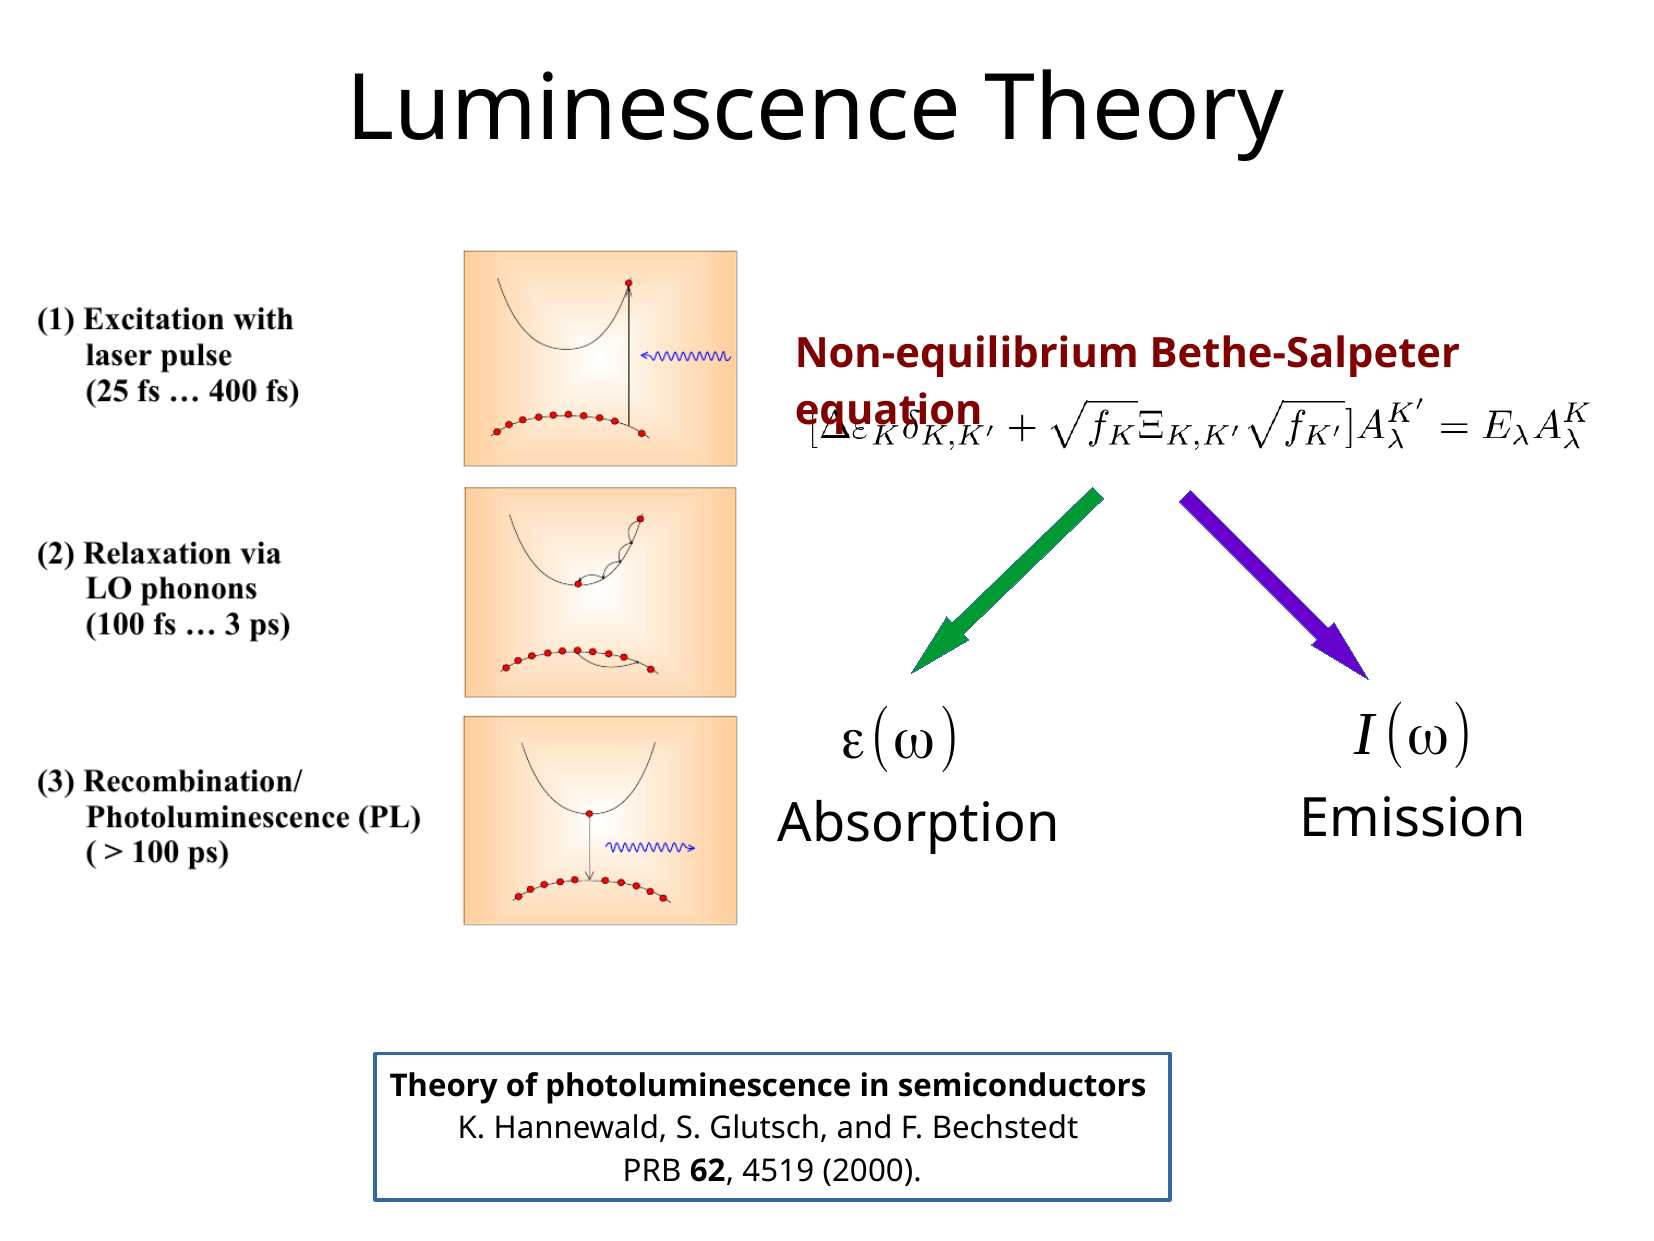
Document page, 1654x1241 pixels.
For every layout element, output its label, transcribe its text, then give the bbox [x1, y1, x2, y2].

picture [792, 384, 1594, 470]
title Luminescence Theory [71, 30, 1561, 178]
chart [1335, 696, 1489, 769]
text_box Theory of photoluminescence in semiconductors K. Hannewald, S. Glutsch, and F. Bechstedt PRB 62, 4519 (2000). [375, 1053, 1171, 1201]
text_box Emission [1133, 769, 1654, 862]
text_box [911, 487, 1104, 674]
text_box Absorption [639, 774, 1198, 867]
picture [21, 241, 756, 946]
text_box Non-equilibrium Bethe-Salpeter equation [780, 315, 1639, 384]
text_box [1179, 490, 1369, 680]
chart [825, 701, 976, 774]
